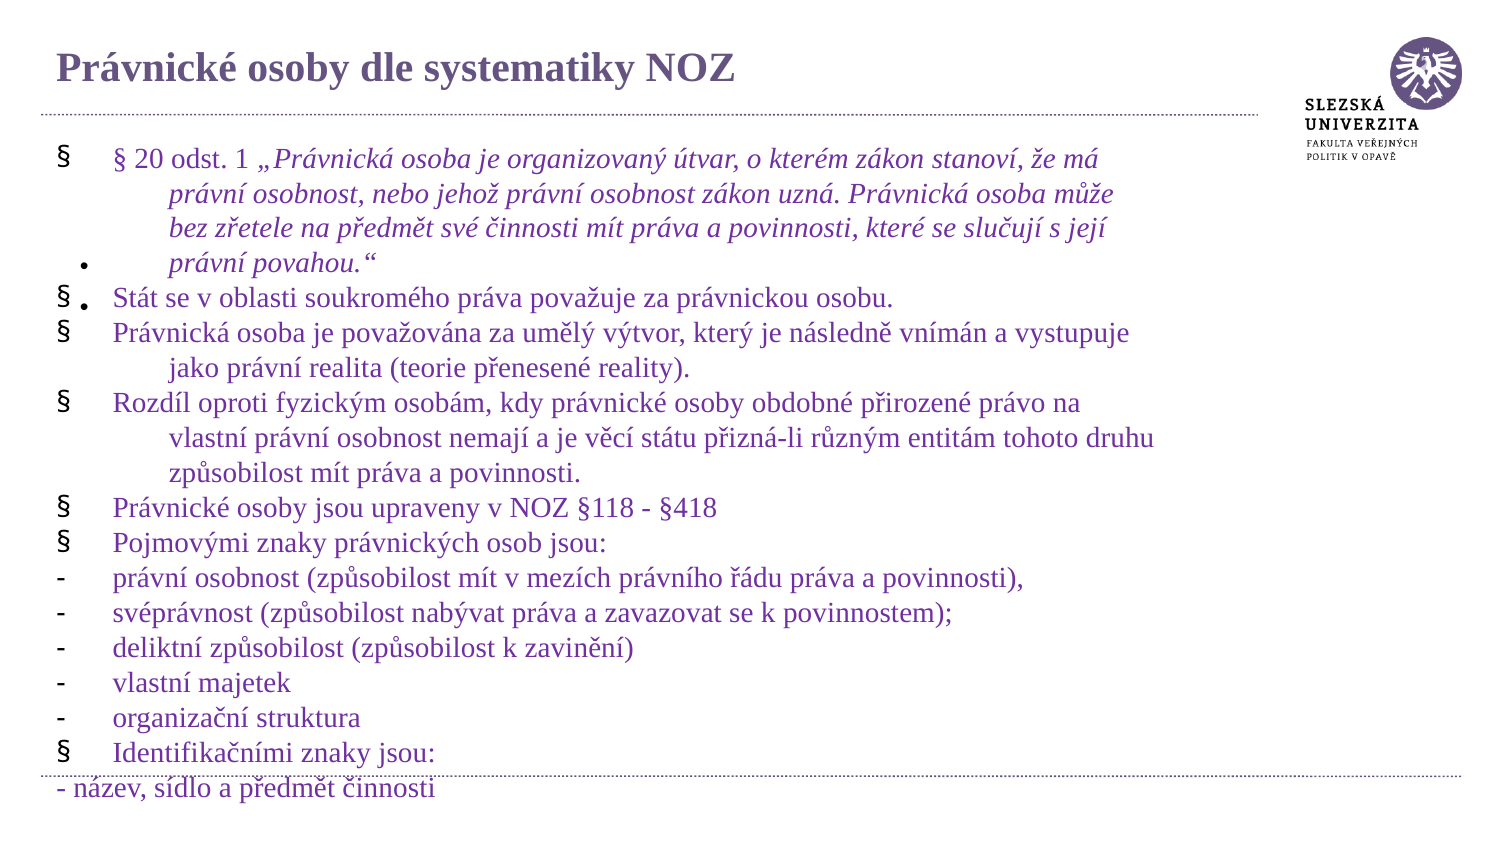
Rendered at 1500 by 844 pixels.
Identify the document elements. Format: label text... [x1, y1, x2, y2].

text_box § 20 odst. 1 „Právnická osoba je organizovaný útvar, o kterém zákon stanoví, že má právní osobnost, nebo jehož právní osobnost zákon uzná. Právnická osoba může bez zřetele na předmět své činnosti mít práva a povinnosti, které se slučují s její právní povahou.“ Stát se v oblasti soukromého práva považuje za právnickou osobu. Právnická osoba je považována za umělý výtvor, který je následně vnímán a vystupuje jako právní realita (teorie přenesené reality). Rozdíl oproti fyzickým osobám, kdy právnické osoby obdobné přirozené právo na vlastní právní osobnost nemají a je věcí státu přizná-li různým entitám tohoto druhu způsobilost mít práva a povinnosti. Právnické osoby jsou upraveny v NOZ §118 - §418 Pojmovými znaky právnických osob jsou: právní osobnost (způsobilost mít v mezích právního řádu práva a povinnosti), svéprávnost (způsobilost nabývat práva a zavazovat se k povinnostem); deliktní způsobilost (způsobilost k zavinění) vlastní majetek organizační struktura Identifikačními znaky jsou: - název, sídlo a předmět činnosti [41, 131, 1176, 819]
title Právnické osoby dle systematiky NOZ [41, 32, 1070, 116]
